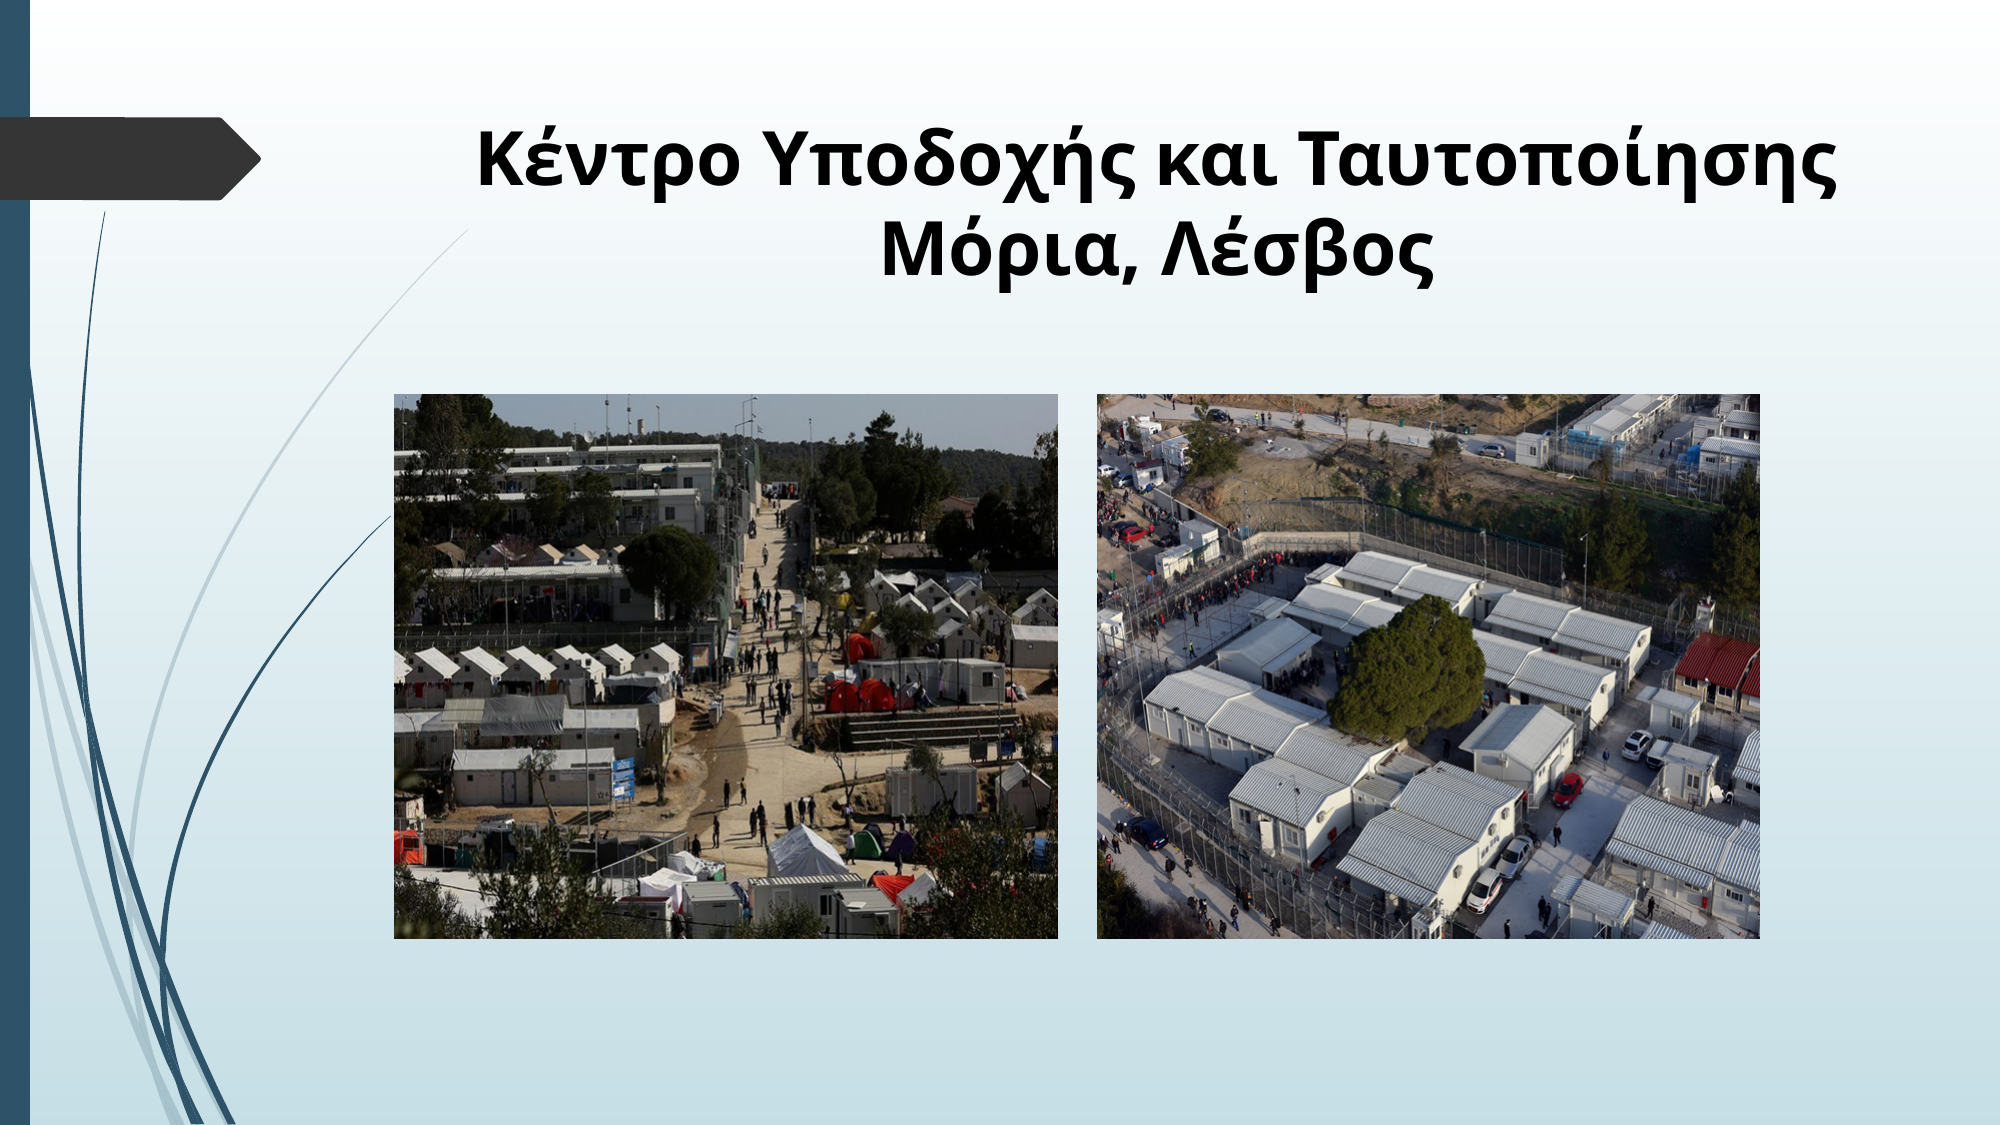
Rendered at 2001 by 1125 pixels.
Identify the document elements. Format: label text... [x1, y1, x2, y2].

picture [394, 394, 1058, 939]
picture [1097, 394, 1760, 939]
title Κέντρο Υποδοχής και Ταυτοποίησης Μόρια, Λέσβος [425, 102, 1888, 313]
